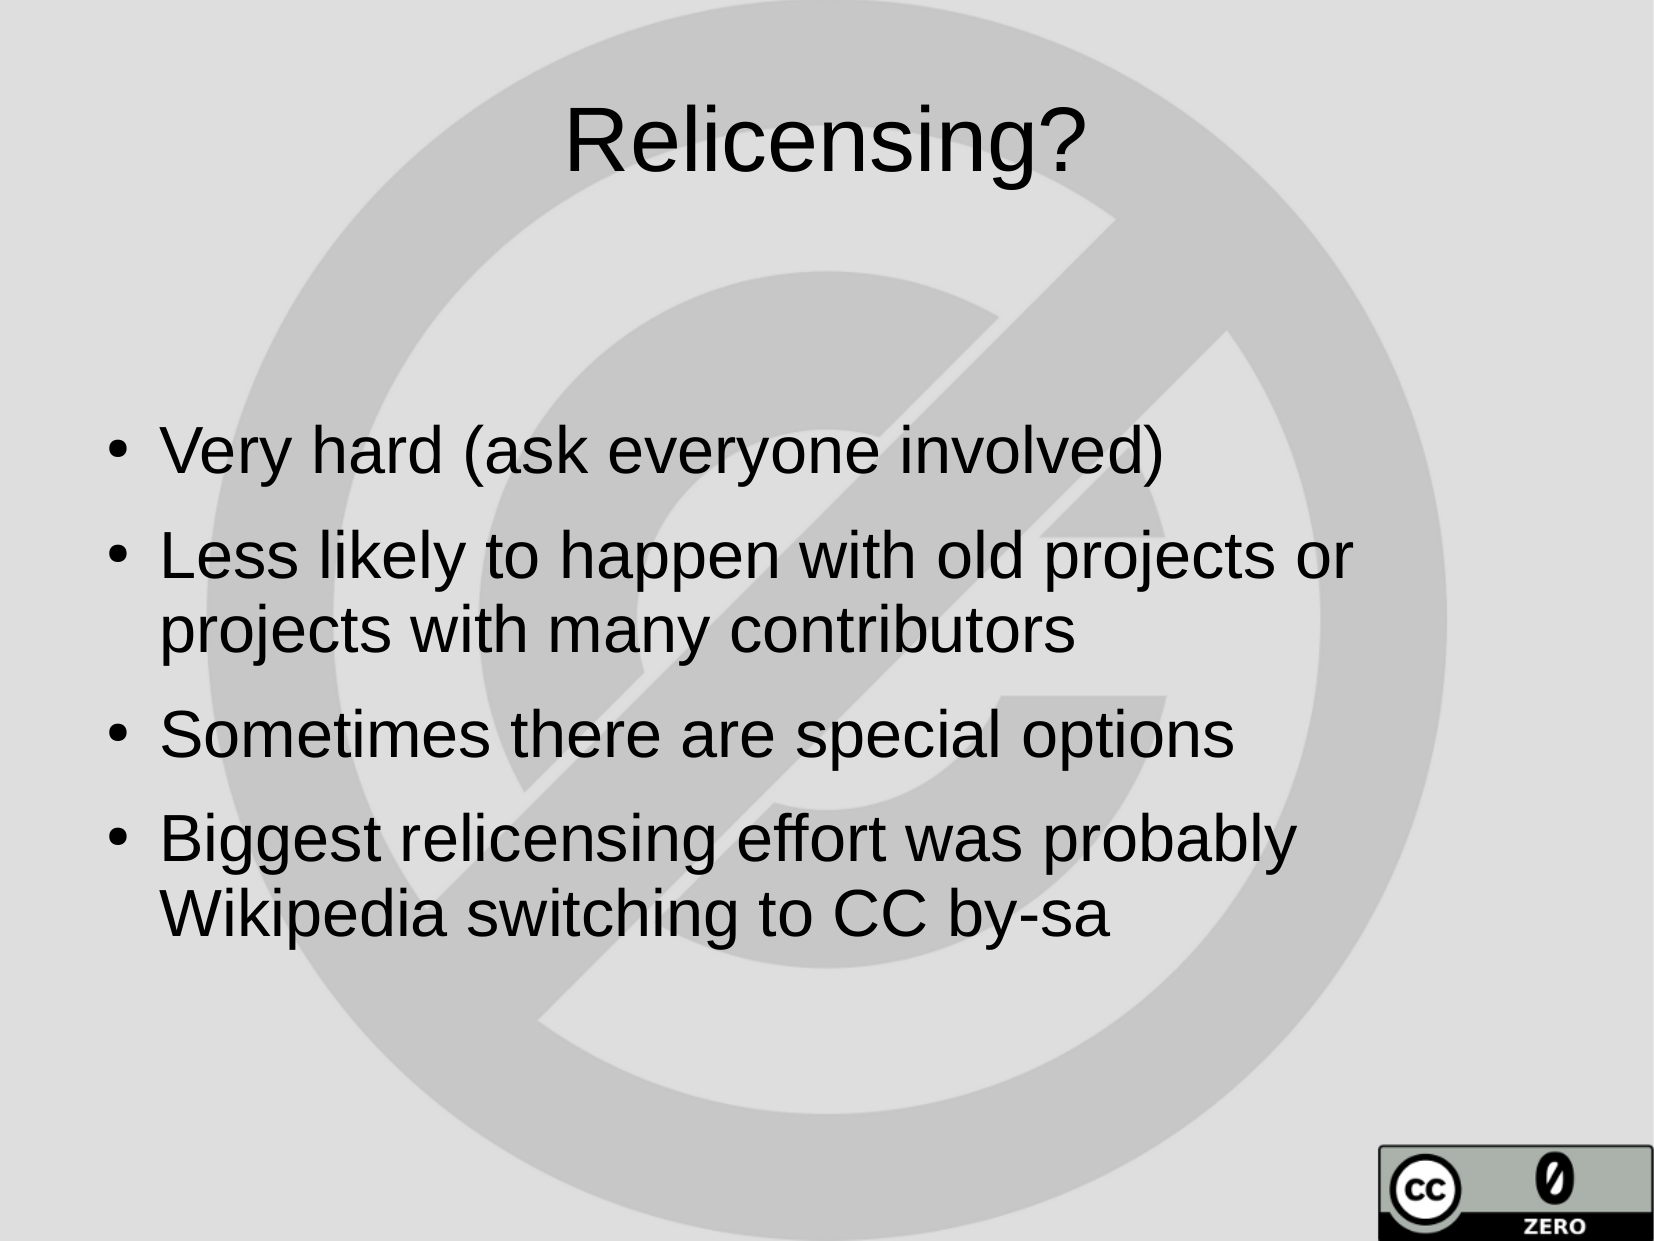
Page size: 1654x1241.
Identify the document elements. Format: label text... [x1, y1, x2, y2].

list Very hard (ask everyone involved) Less likely to happen with old projects or projects with many contributors Sometimes there are special options Biggest relicensing effort was probably Wikipedia switching to CC by-sa [88, 413, 1571, 1094]
picture [0, 0, 1654, 1241]
title Relicensing? [59, 68, 1595, 212]
